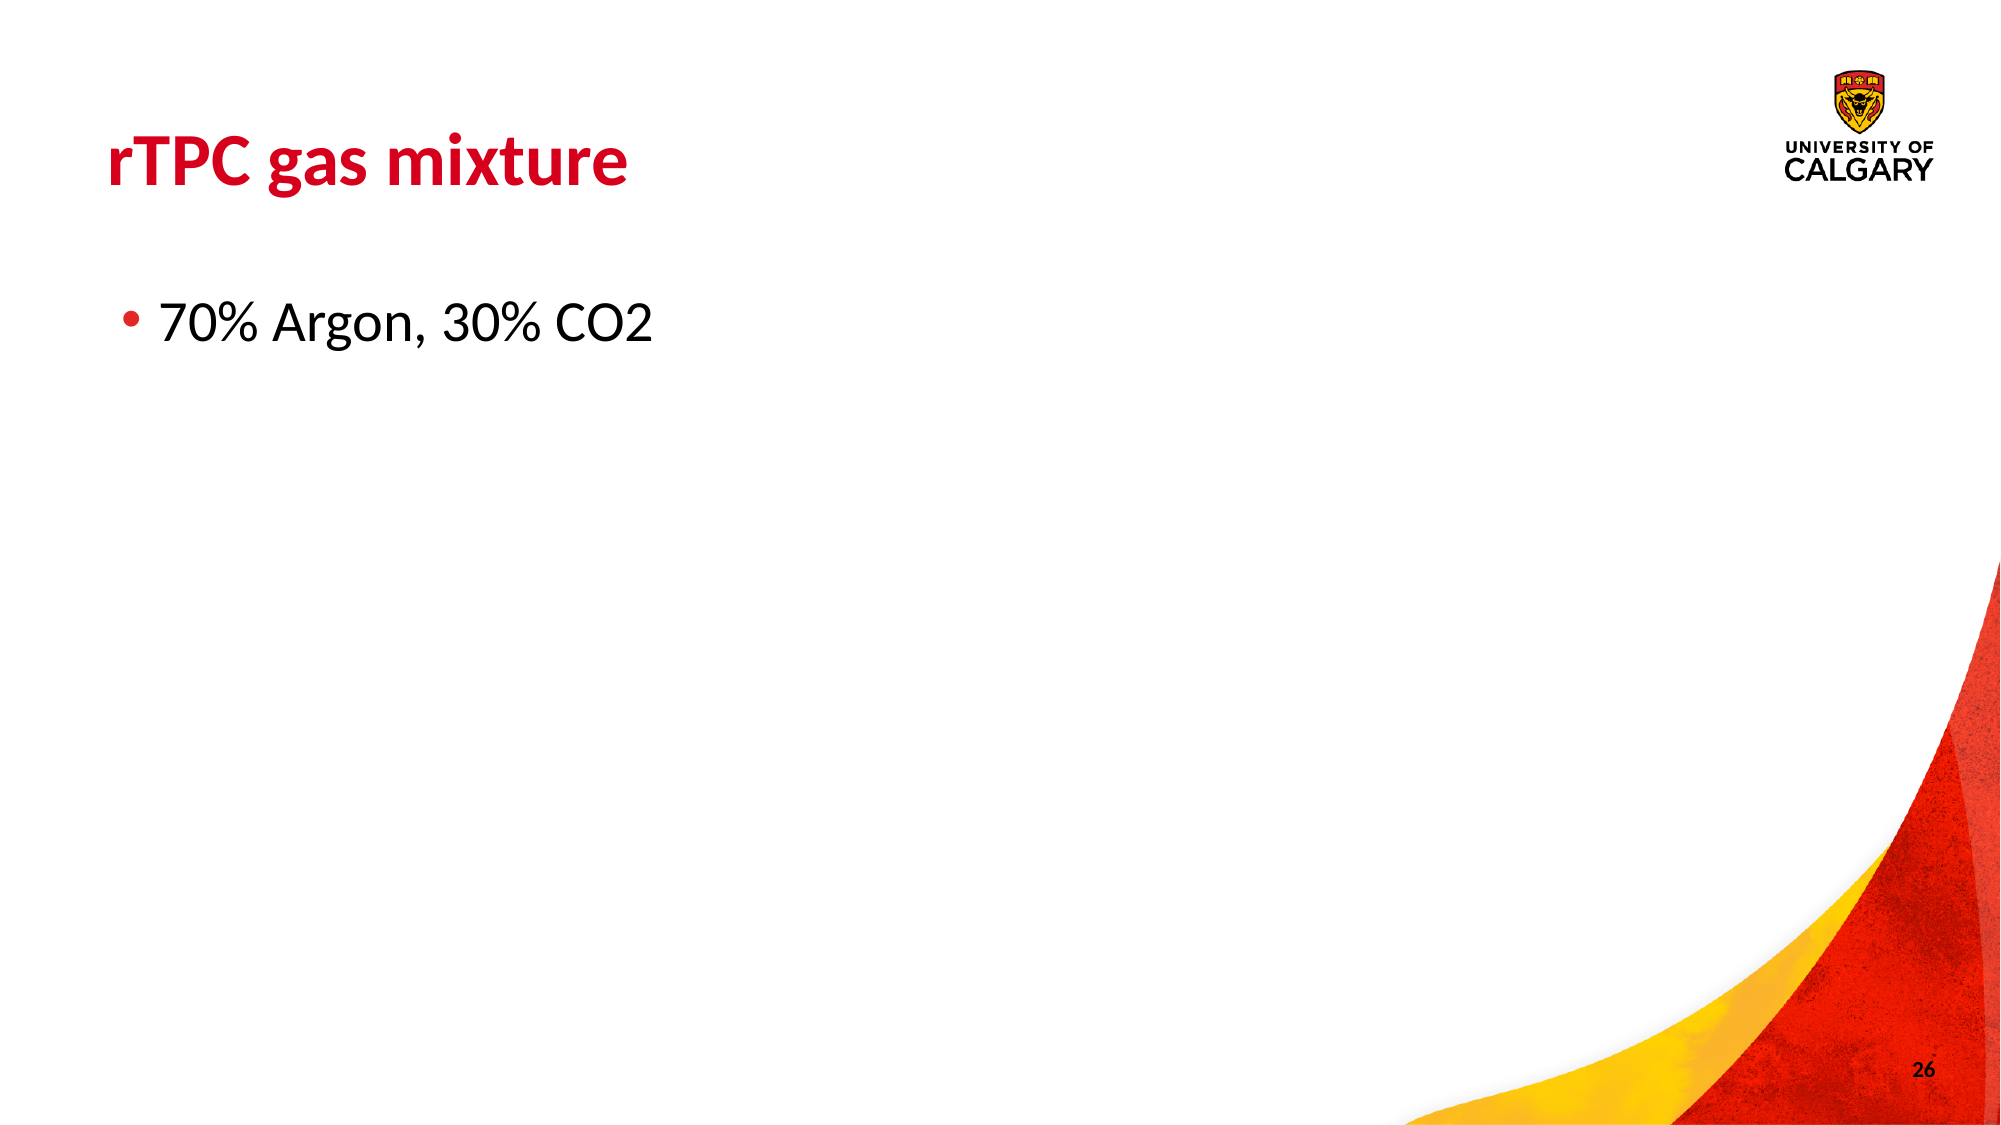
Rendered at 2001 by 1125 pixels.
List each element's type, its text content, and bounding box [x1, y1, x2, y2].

picture [0, 0, 2001, 1125]
text_box <number> [1500, 1046, 1951, 1107]
title rTPC gas mixture [92, 76, 1688, 246]
list 70% Argon, 30% CO2 [106, 283, 1784, 934]
